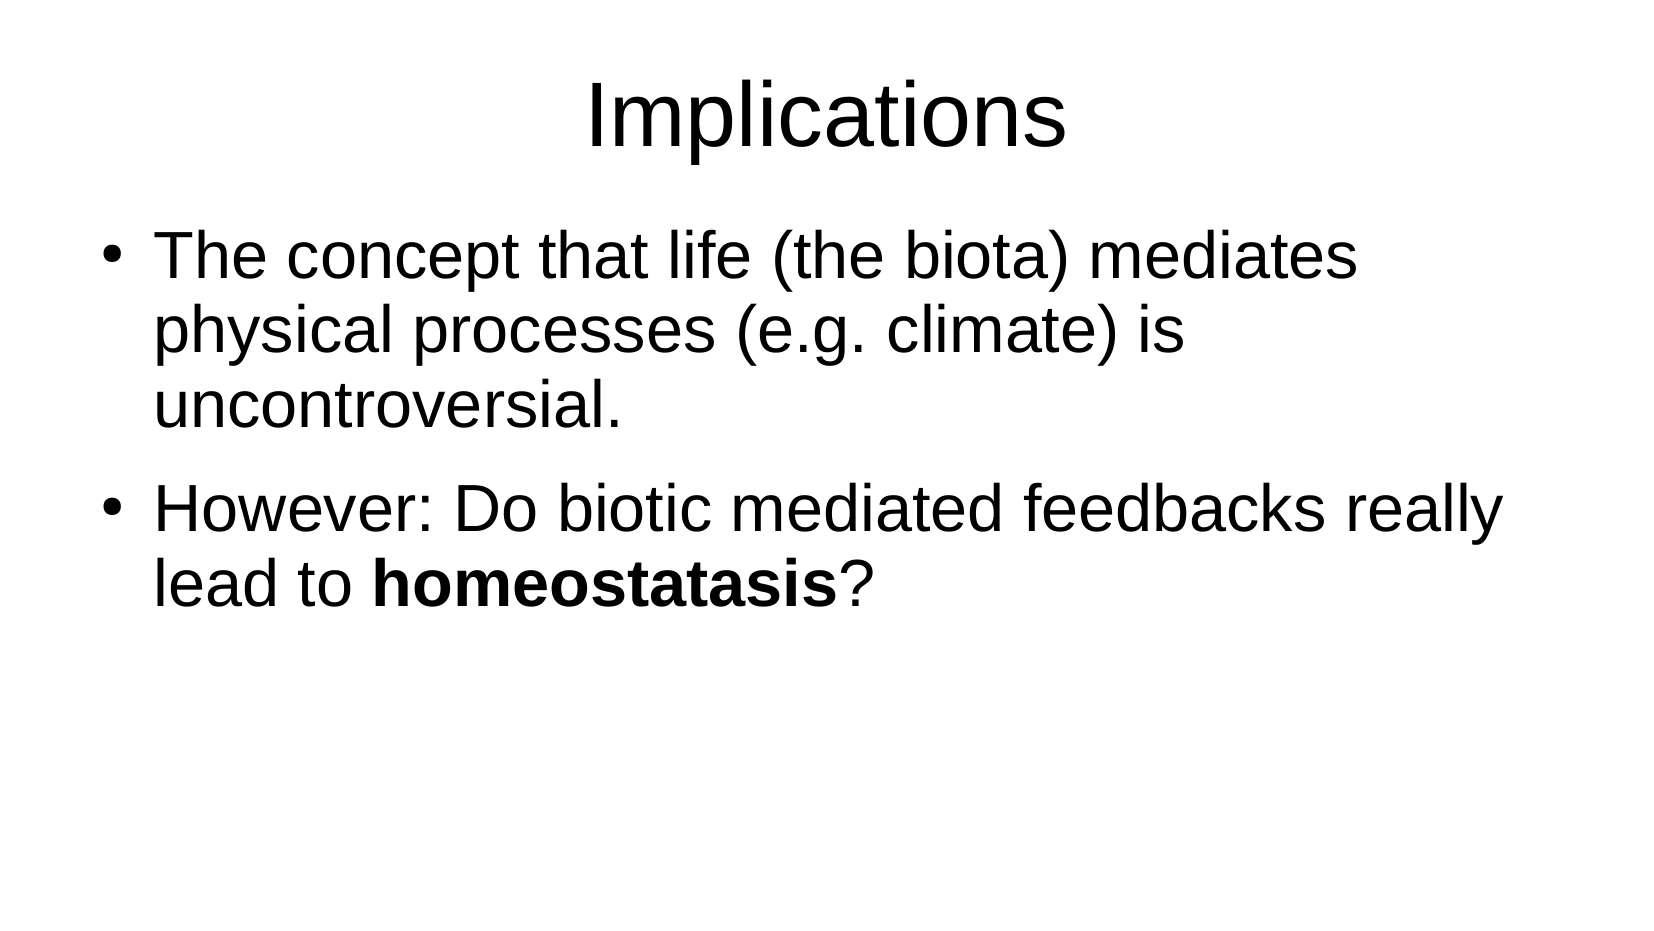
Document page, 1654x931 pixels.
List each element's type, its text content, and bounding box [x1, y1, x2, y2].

list The concept that life (the biota) mediates physical processes (e.g. climate) is uncontroversial. However: Do biotic mediated feedbacks really lead to homeostatasis? [82, 217, 1571, 758]
title Implications [82, 37, 1571, 193]
